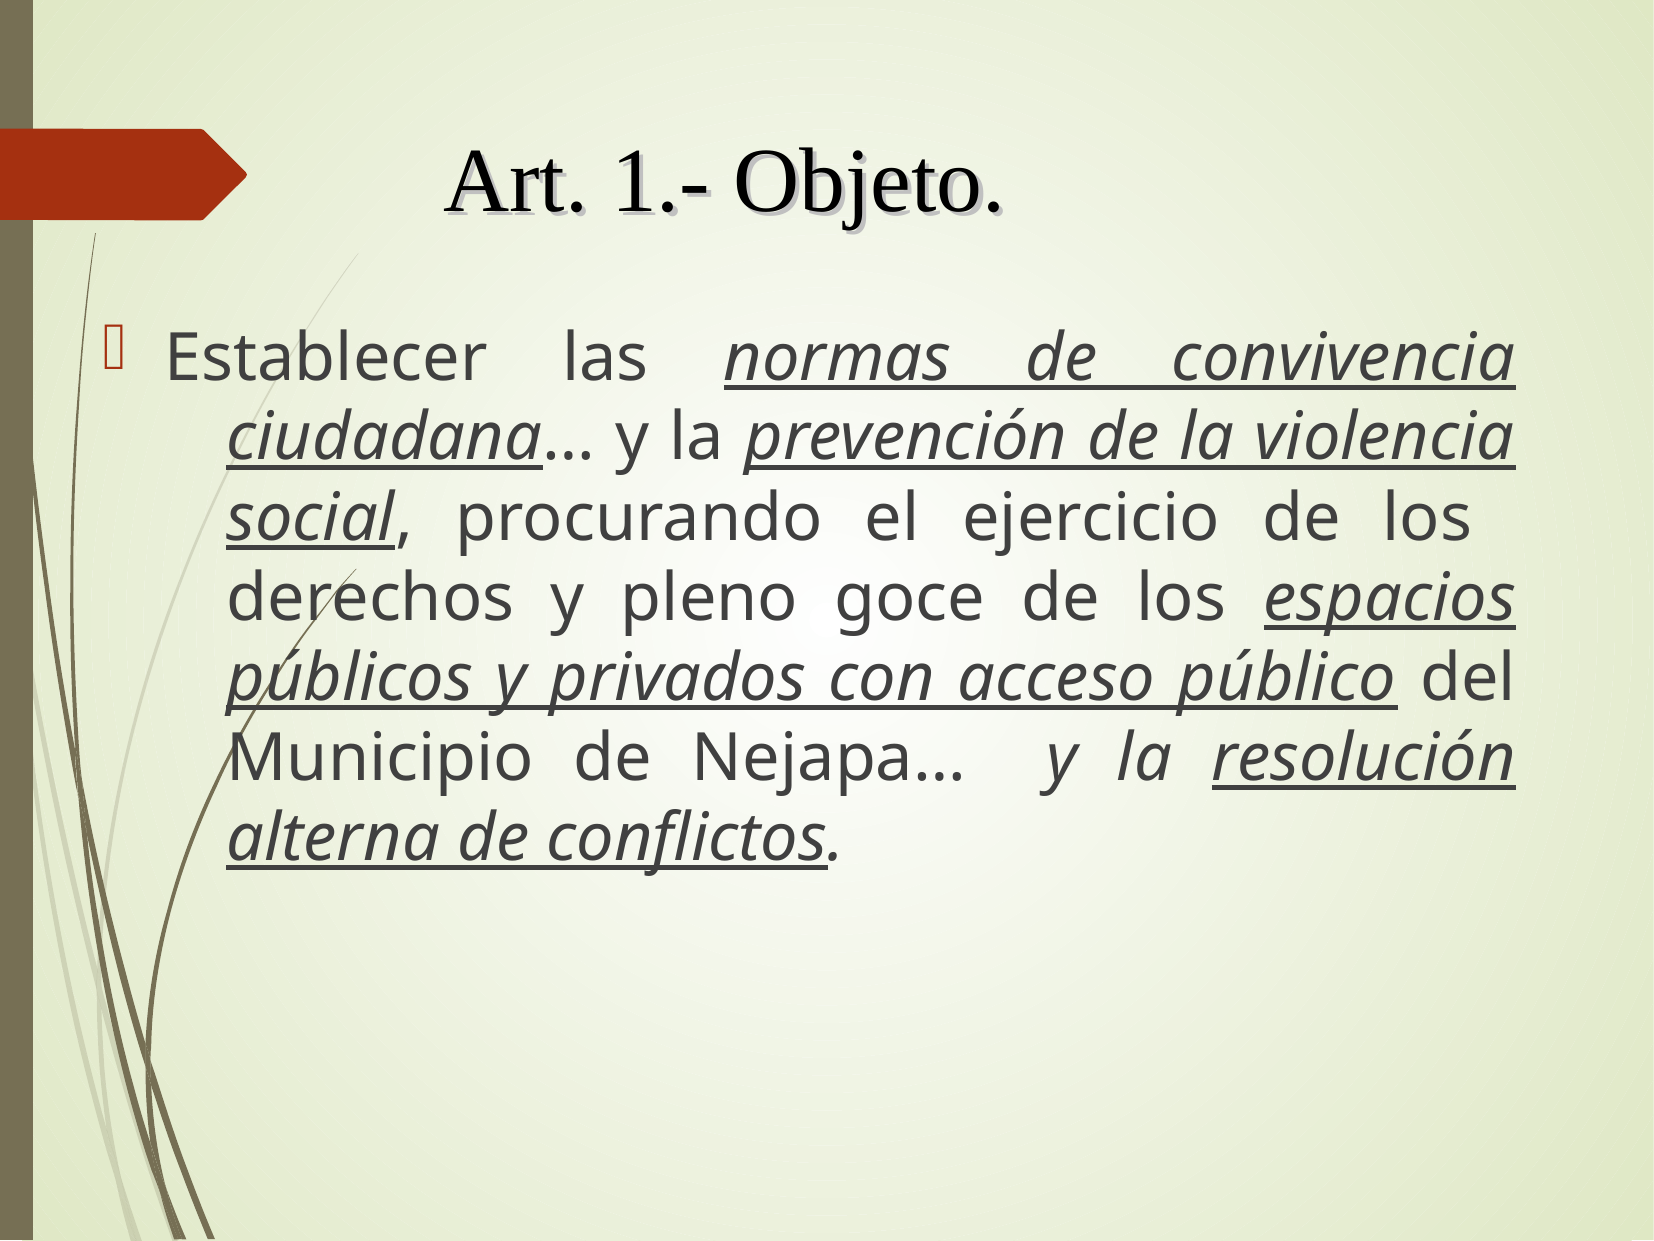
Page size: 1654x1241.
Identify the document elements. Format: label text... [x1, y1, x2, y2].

list Establecer las normas de convivencia ciudadana… y la prevención de la violencia social, procurando el ejercicio de los derechos y pleno goce de los espacios públicos y privados con acceso público del Municipio de Nejapa… y la resolución alterna de conflictos. [87, 305, 1576, 887]
title Art. 1.- Objeto. [262, 112, 1188, 239]
